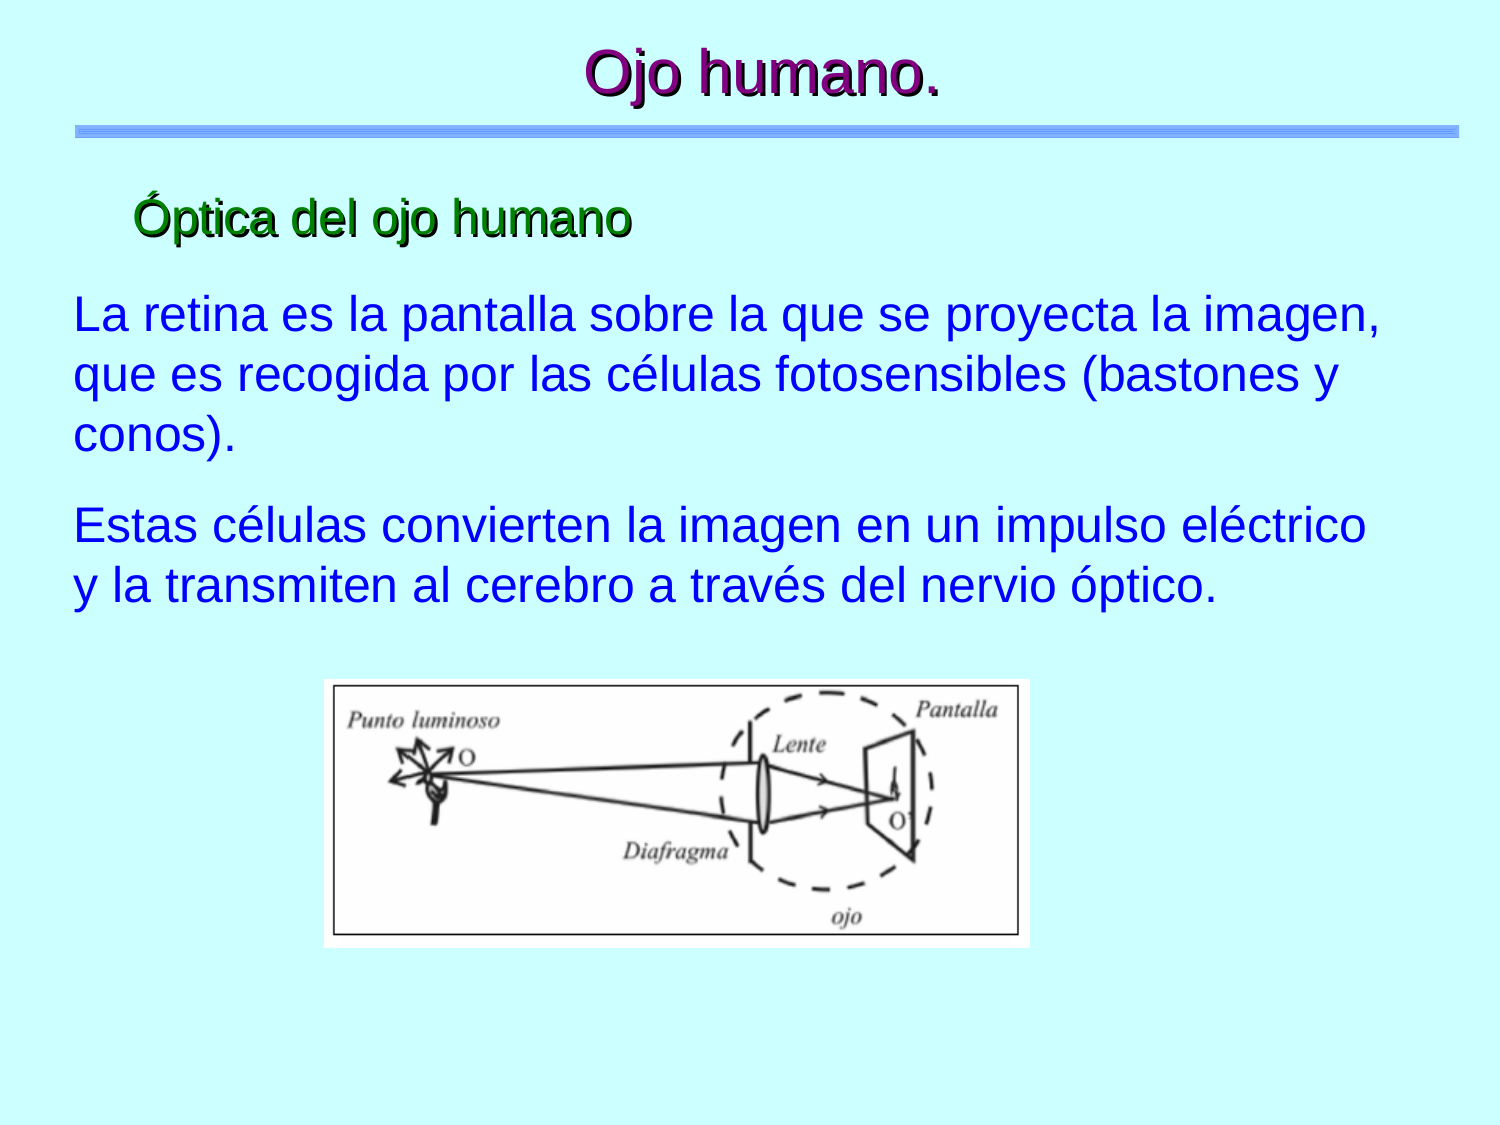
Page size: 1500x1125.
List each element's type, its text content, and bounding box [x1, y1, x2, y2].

text_box Óptica del ojo humano [70, 177, 768, 274]
picture [324, 679, 1030, 948]
text_box [75, 125, 1460, 138]
text_box La retina es la pantalla sobre la que se proyecta la imagen, que es recogida por las células fotosensibles (bastones y conos). Estas células convierten la imagen en un impulso eléctrico y la transmiten al cerebro a través del nervio óptico. [59, 274, 1418, 712]
text_box Ojo humano. [50, 23, 1476, 114]
